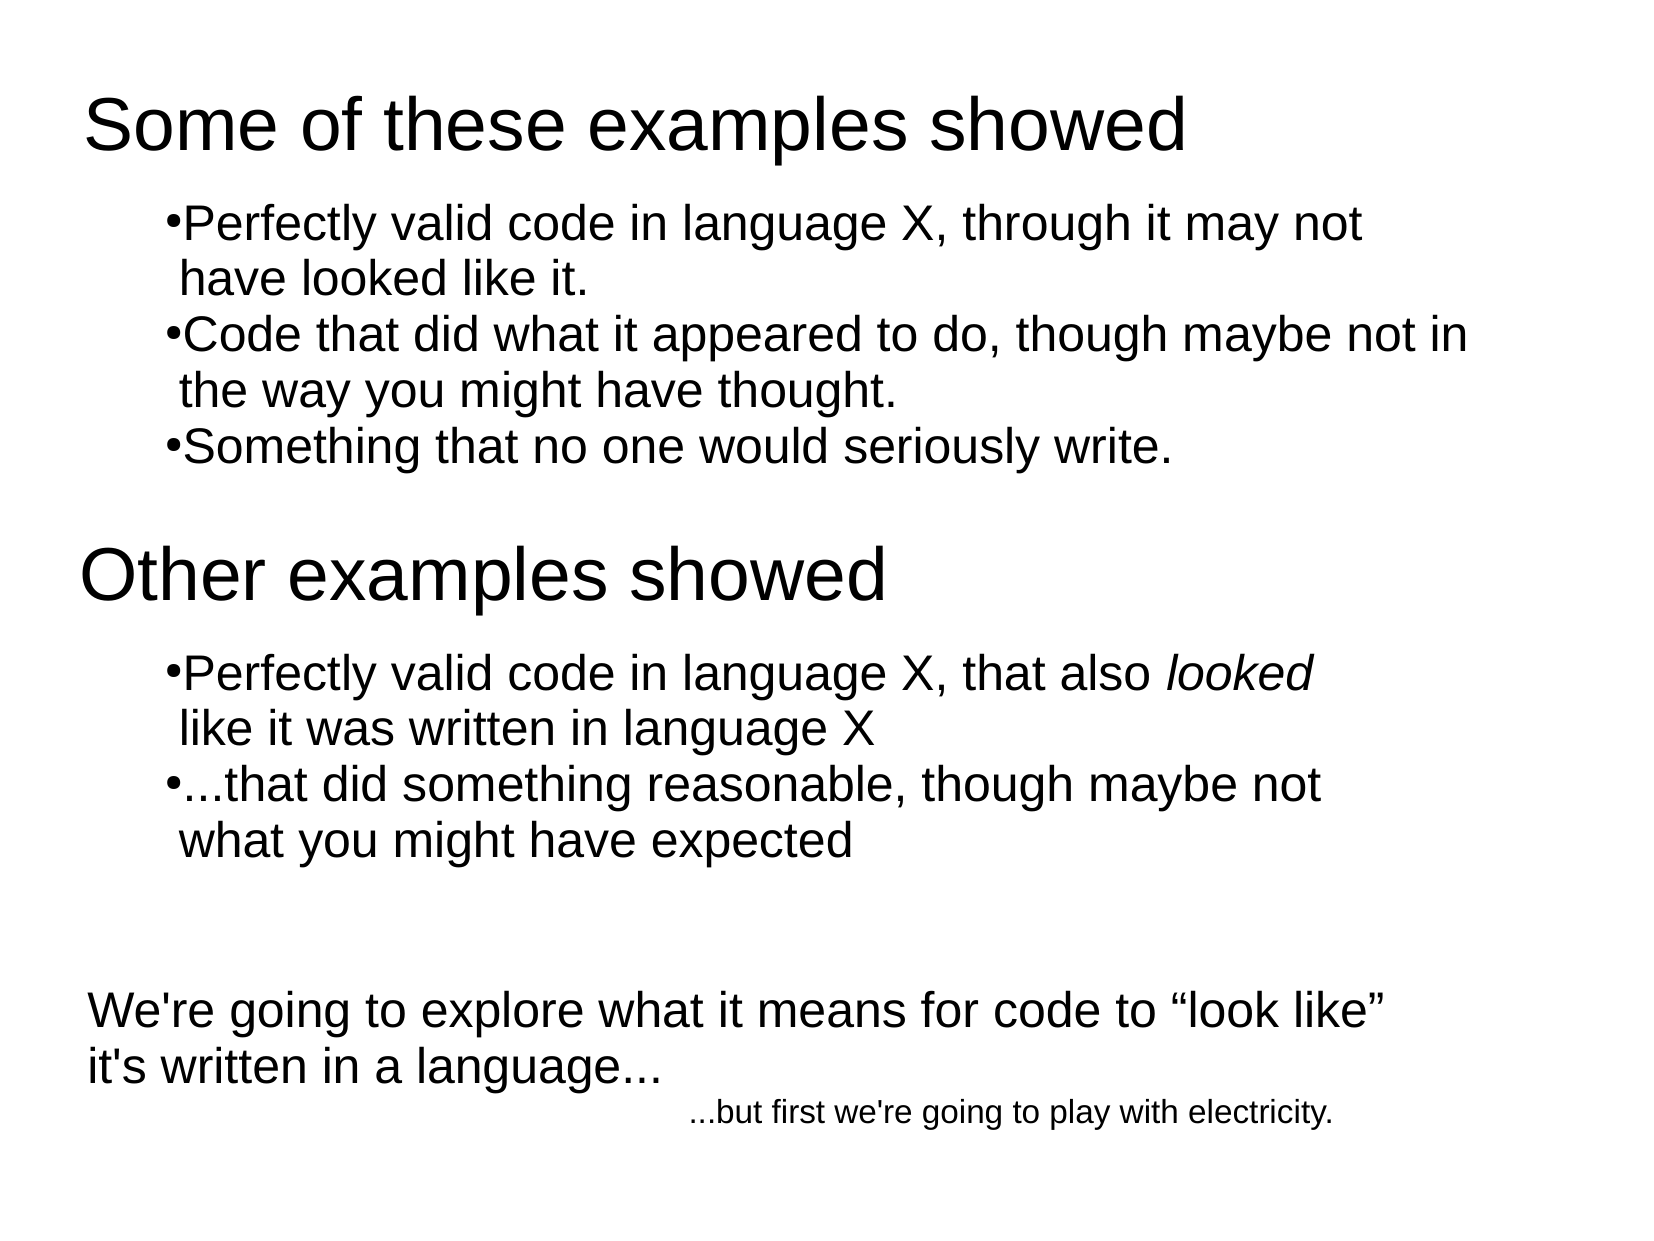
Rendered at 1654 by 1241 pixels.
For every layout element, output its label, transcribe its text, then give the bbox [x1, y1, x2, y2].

text_box Perfectly valid code in language X, that also looked like it was written in language X ...that did something reasonable, though maybe not what you might have expected [150, 637, 1365, 876]
text_box Other examples showed [64, 525, 904, 624]
text_box Perfectly valid code in language X, through it may not have looked like it. Code that did what it appeared to do, though maybe not in the way you might have thought. Something that no one would seriously write. [150, 187, 1498, 482]
text_box Some of these examples showed [68, 75, 1204, 174]
text_box We're going to explore what it means for code to “look like” it's written in a language... ...but first we're going to play with electricity. [72, 975, 1414, 1139]
